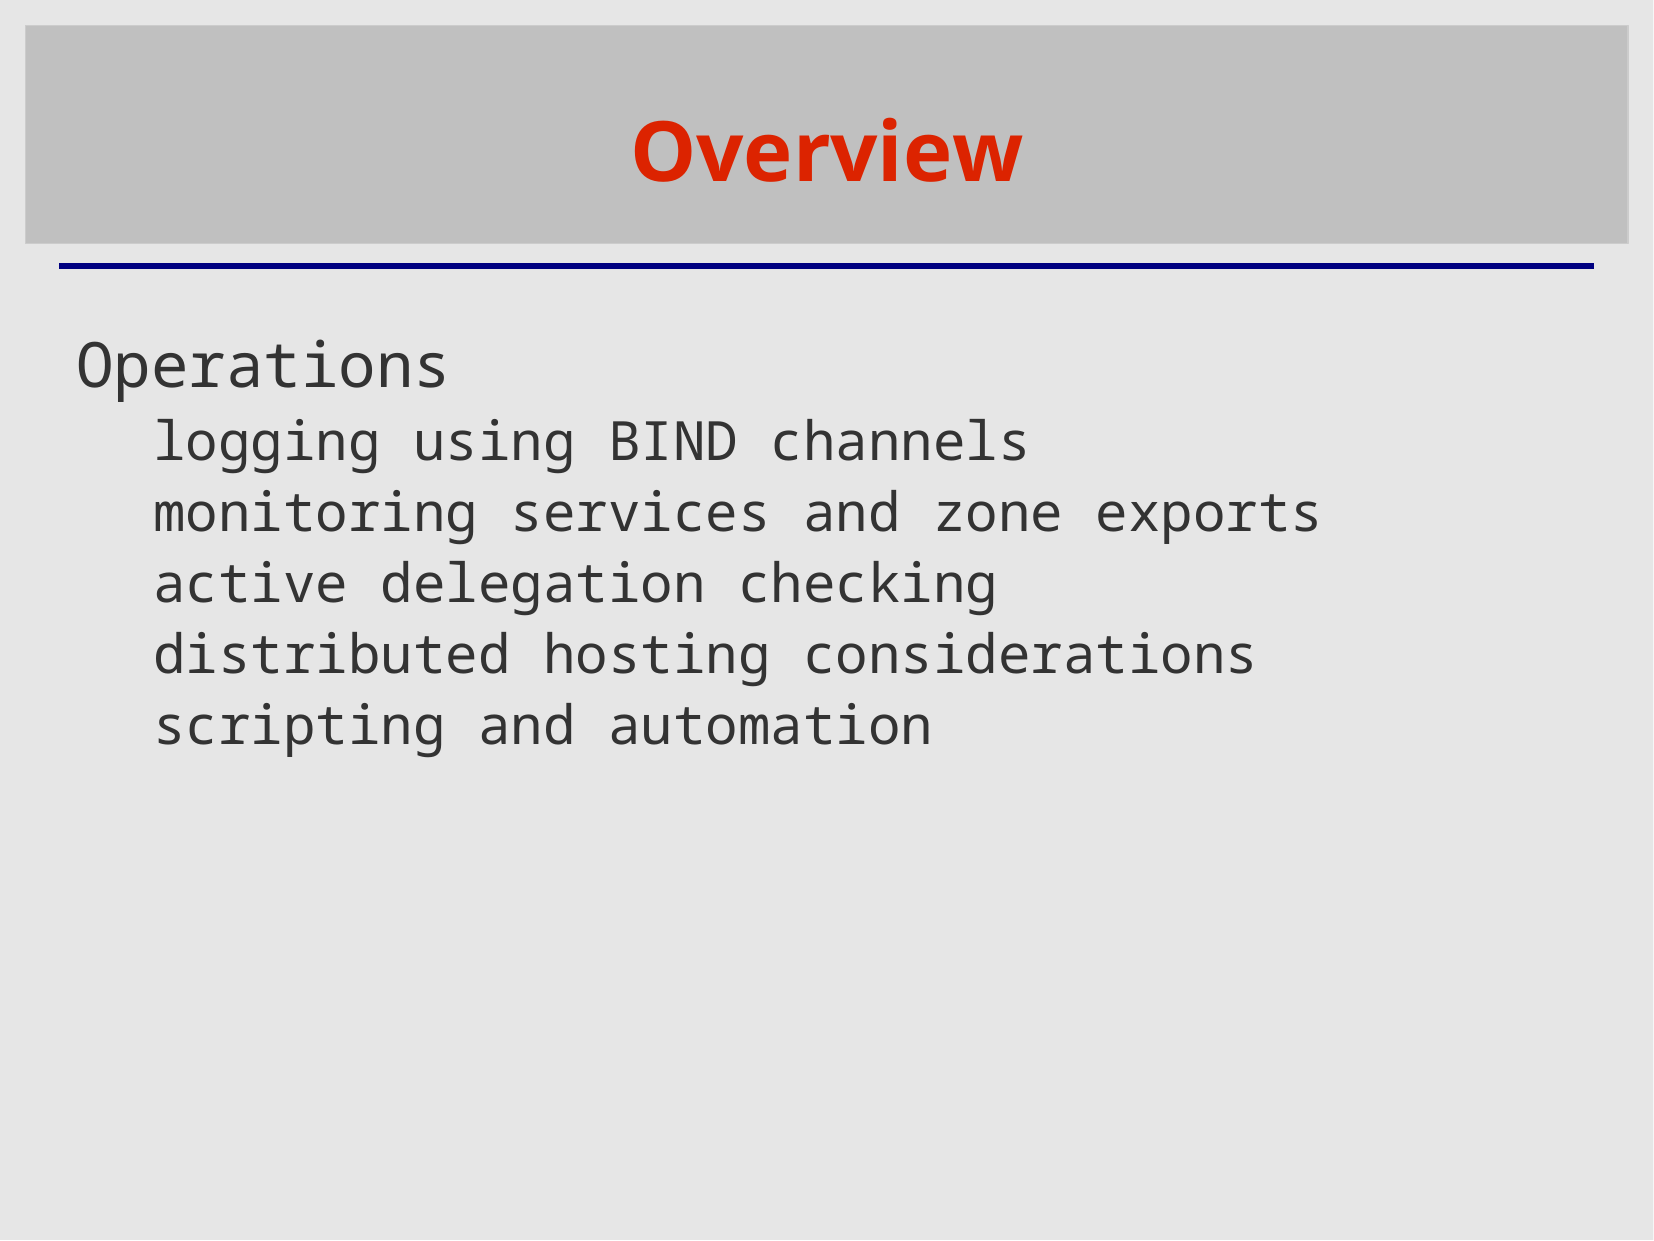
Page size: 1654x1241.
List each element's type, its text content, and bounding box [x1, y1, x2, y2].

list Operations logging using BIND channels monitoring services and zone exports active delegation checking distributed hosting considerations scripting and automation [59, 322, 1594, 1132]
title Overview [121, 46, 1534, 253]
